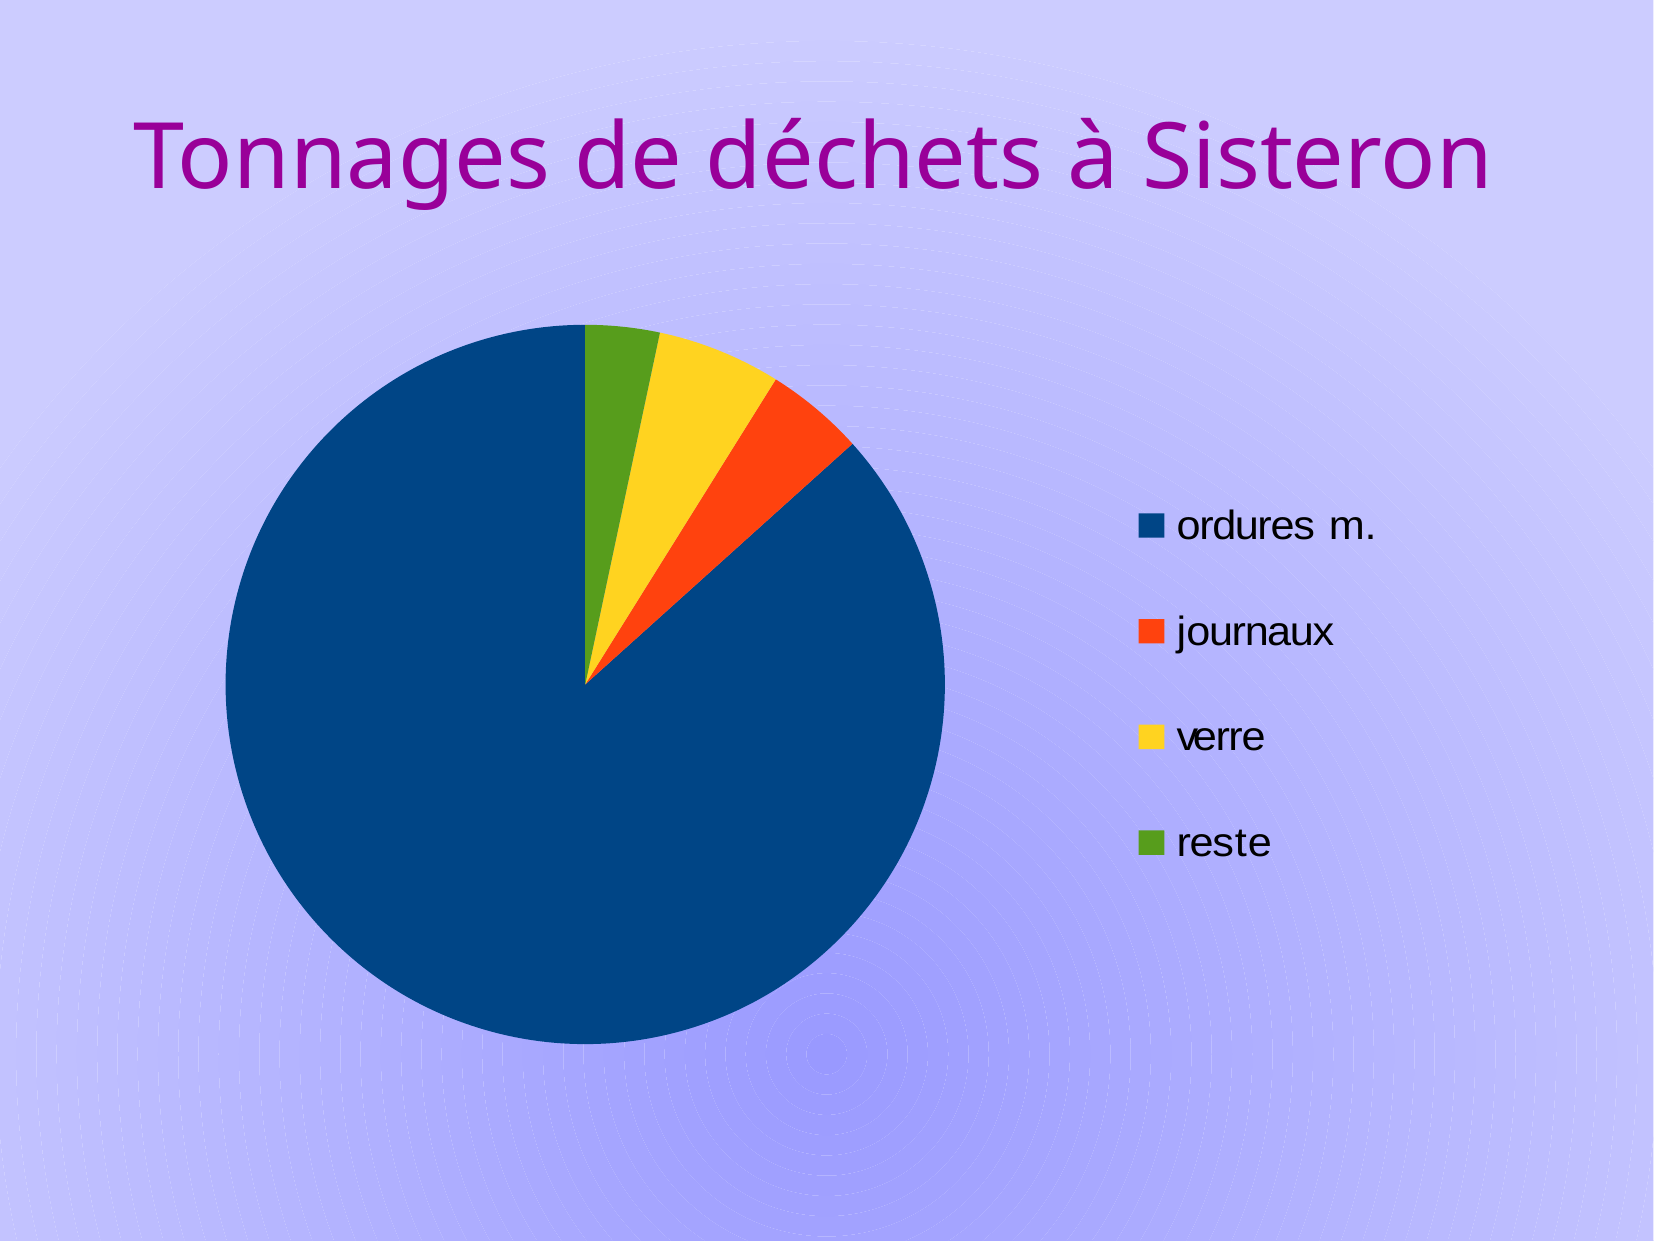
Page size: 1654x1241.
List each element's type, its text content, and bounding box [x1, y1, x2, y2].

picture [225, 324, 945, 1045]
title Tonnages de déchets à Sisteron [82, 49, 1571, 257]
picture [1062, 442, 1454, 926]
